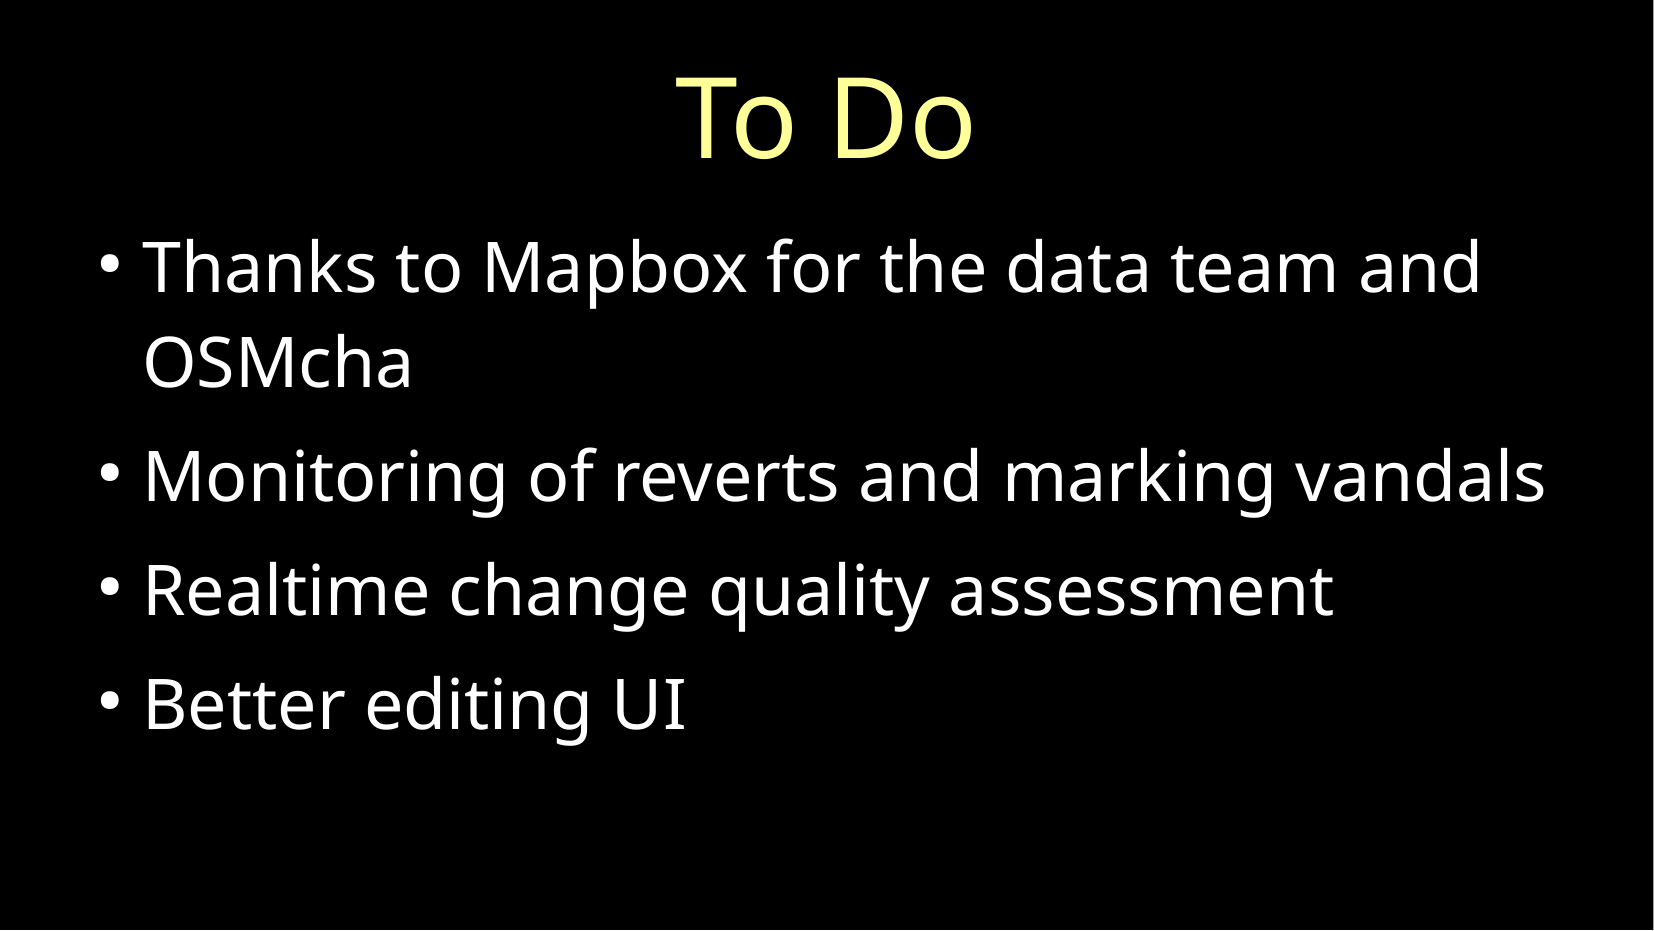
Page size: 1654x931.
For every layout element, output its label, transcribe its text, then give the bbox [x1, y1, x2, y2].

list Thanks to Mapbox for the data team and OSMcha Monitoring of reverts and marking vandals Realtime change quality assessment Better editing UI [82, 217, 1571, 758]
title To Do [82, 37, 1571, 193]
